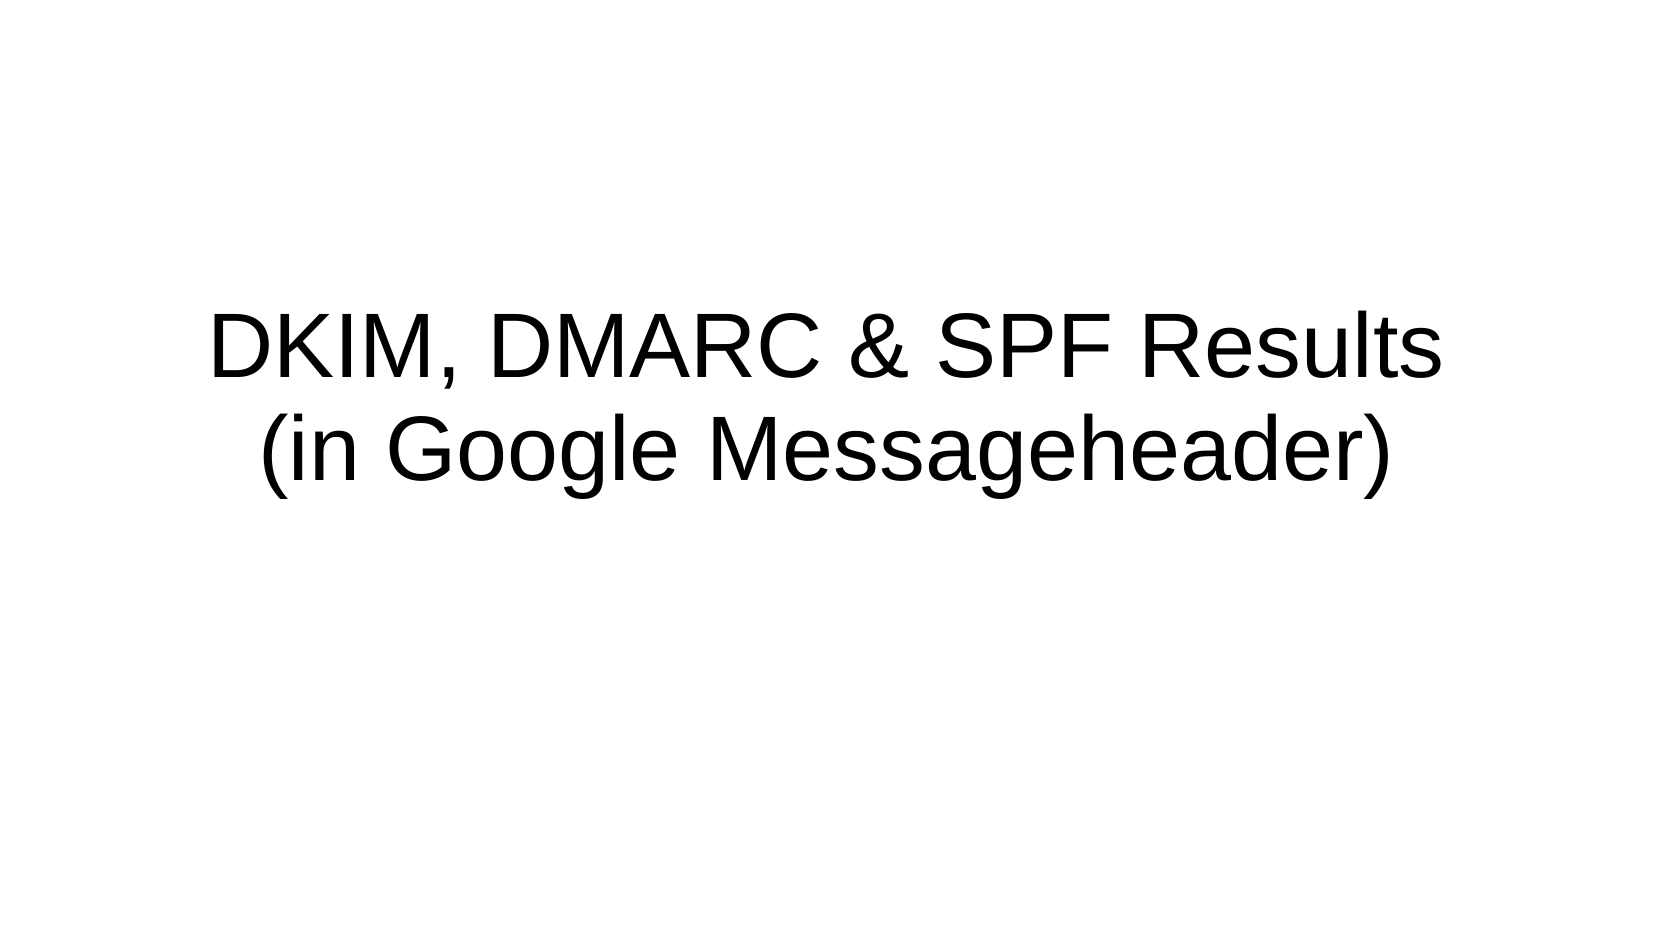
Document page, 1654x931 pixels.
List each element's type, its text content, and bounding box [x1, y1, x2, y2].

subtitle DKIM, DMARC & SPF Results (in Google Messageheader) [82, 37, 1571, 757]
